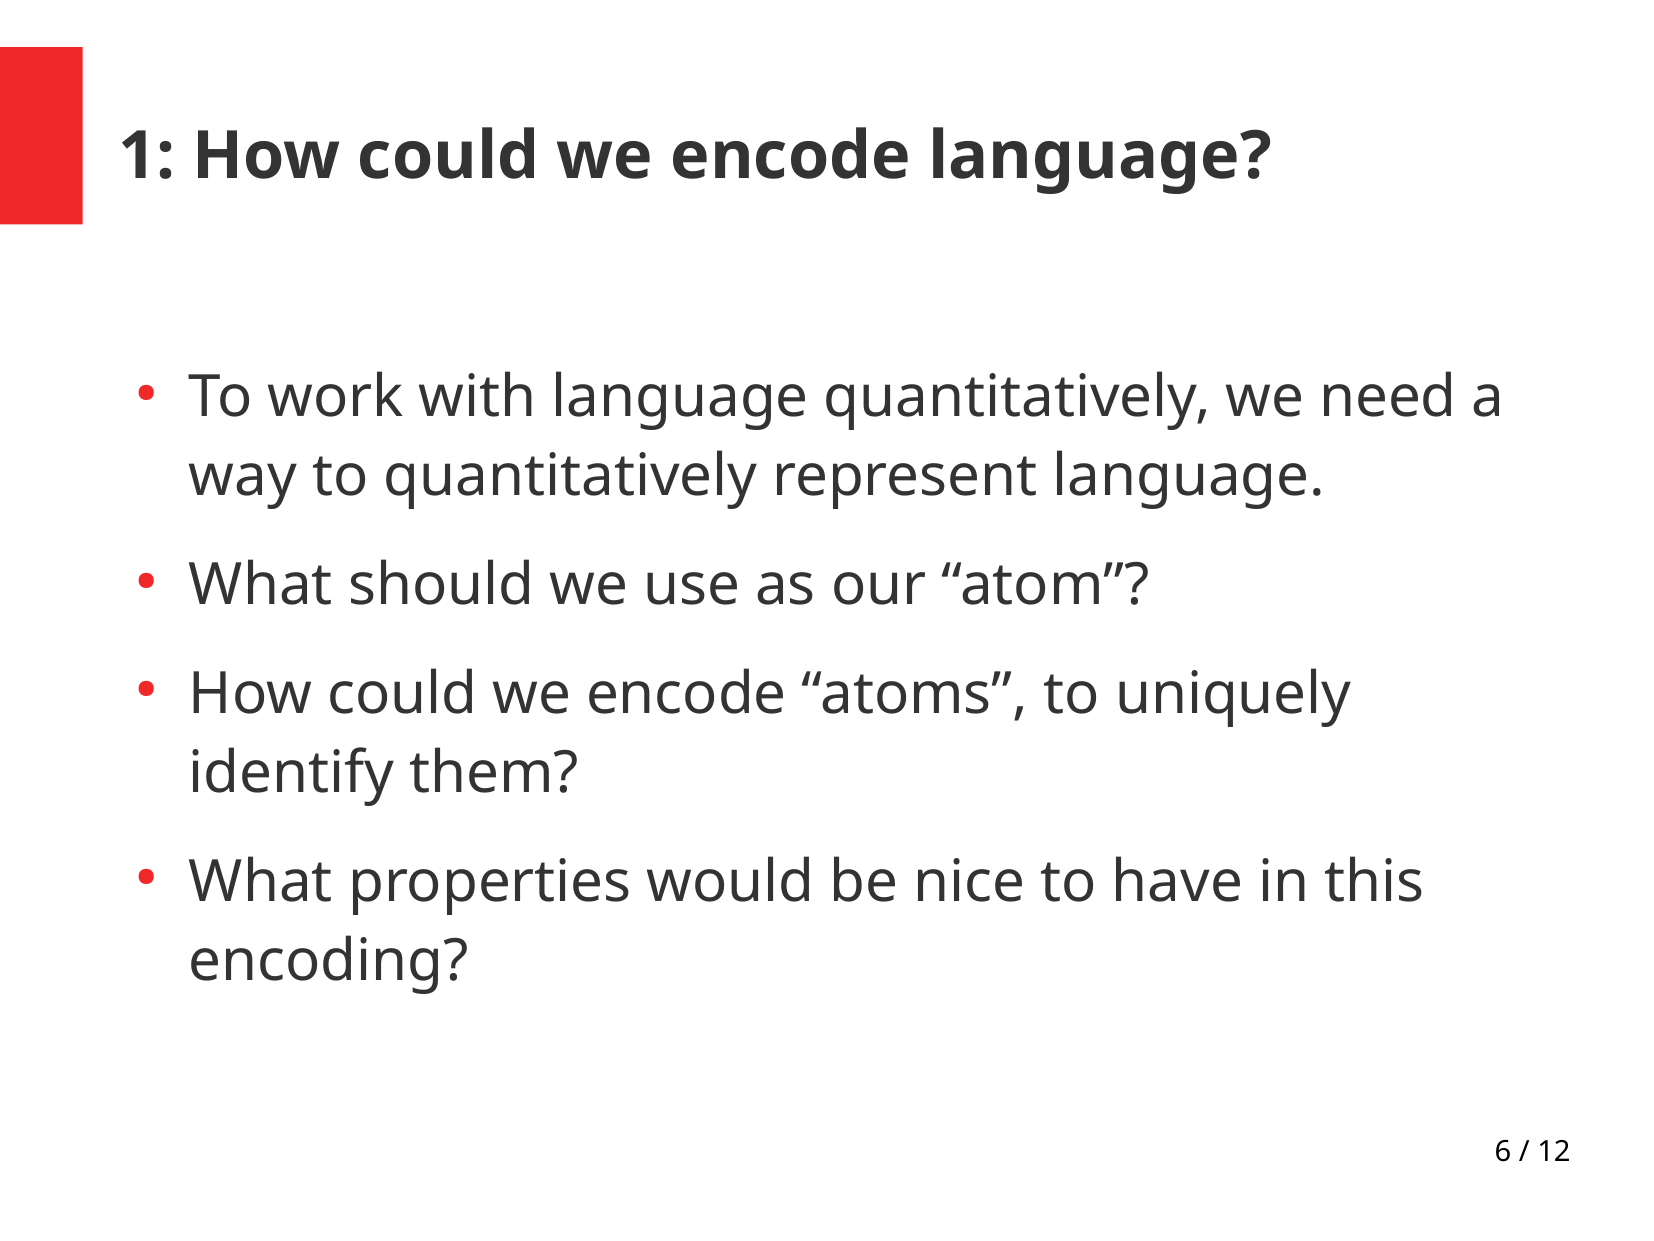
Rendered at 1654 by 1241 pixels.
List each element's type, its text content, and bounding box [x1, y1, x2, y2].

title 1: How could we encode language? [118, 49, 1571, 257]
list To work with language quantitatively, we need a way to quantitatively represent language. What should we use as our “atom”? How could we encode “atoms”, to uniquely identify them? What properties would be nice to have in this encoding? [118, 354, 1536, 1074]
